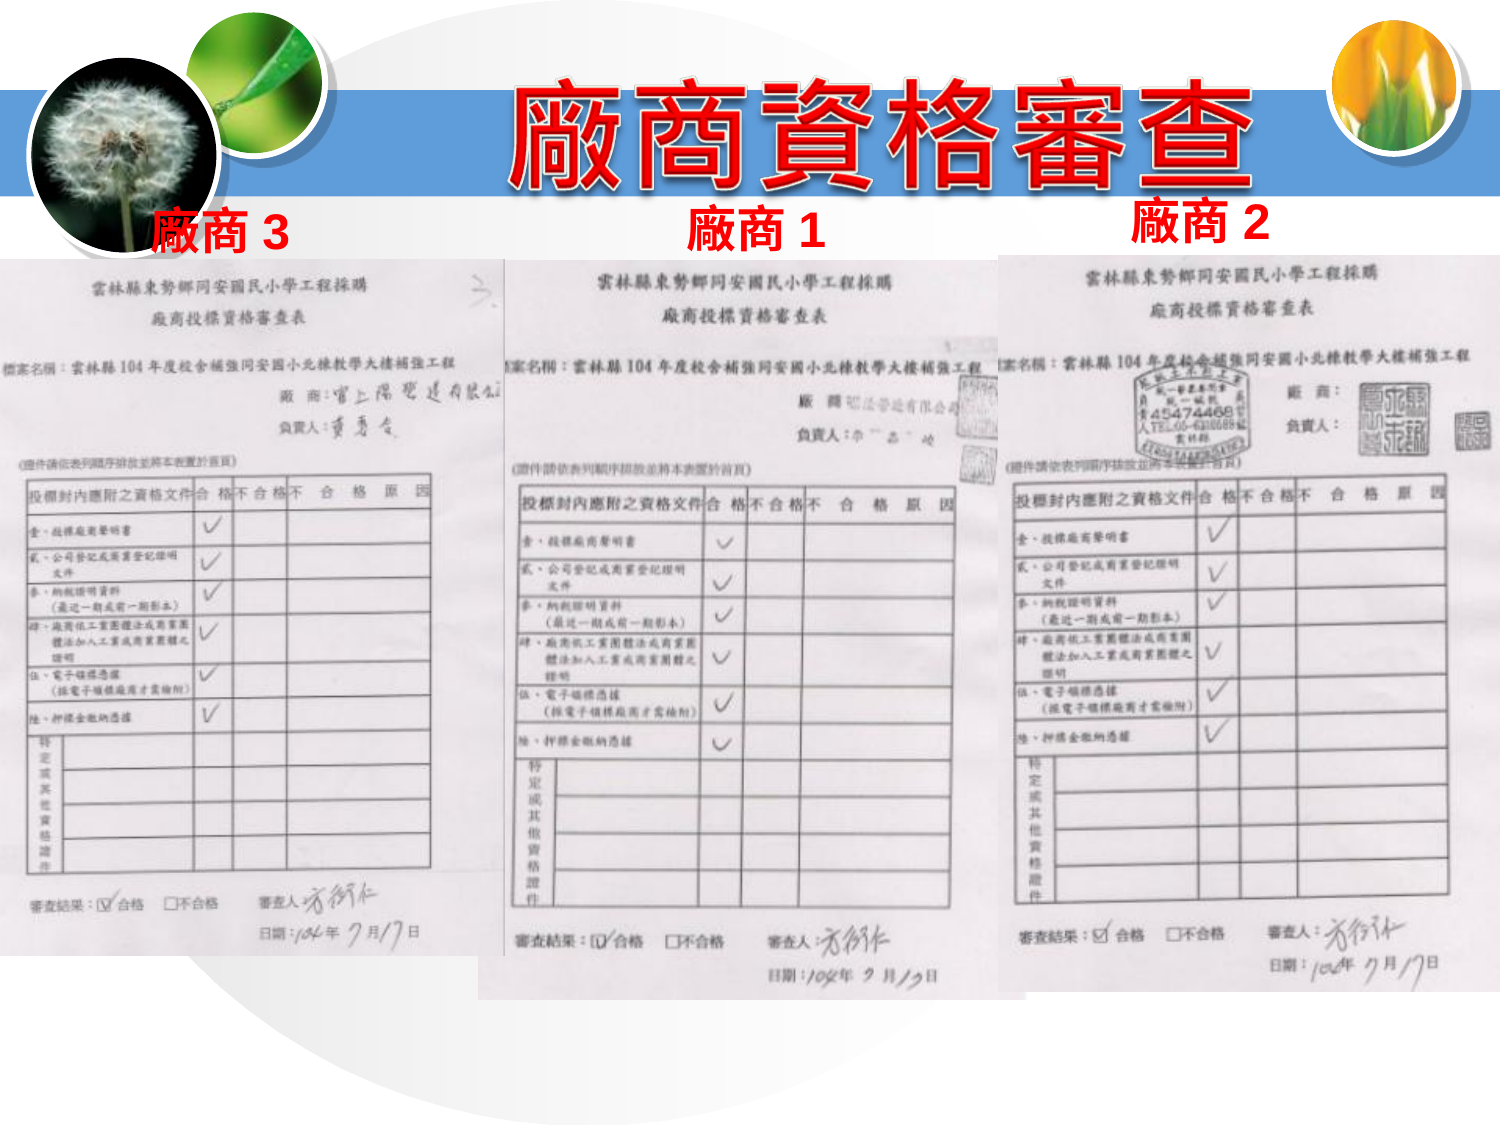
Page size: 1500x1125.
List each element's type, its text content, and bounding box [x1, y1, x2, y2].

text_box 廠商1 [671, 189, 900, 265]
picture [186, 12, 322, 154]
picture [31, 57, 217, 253]
text_box 廠商2 [1116, 181, 1345, 258]
picture [0, 17, 1500, 1000]
text_box 廠商3 [135, 192, 364, 259]
